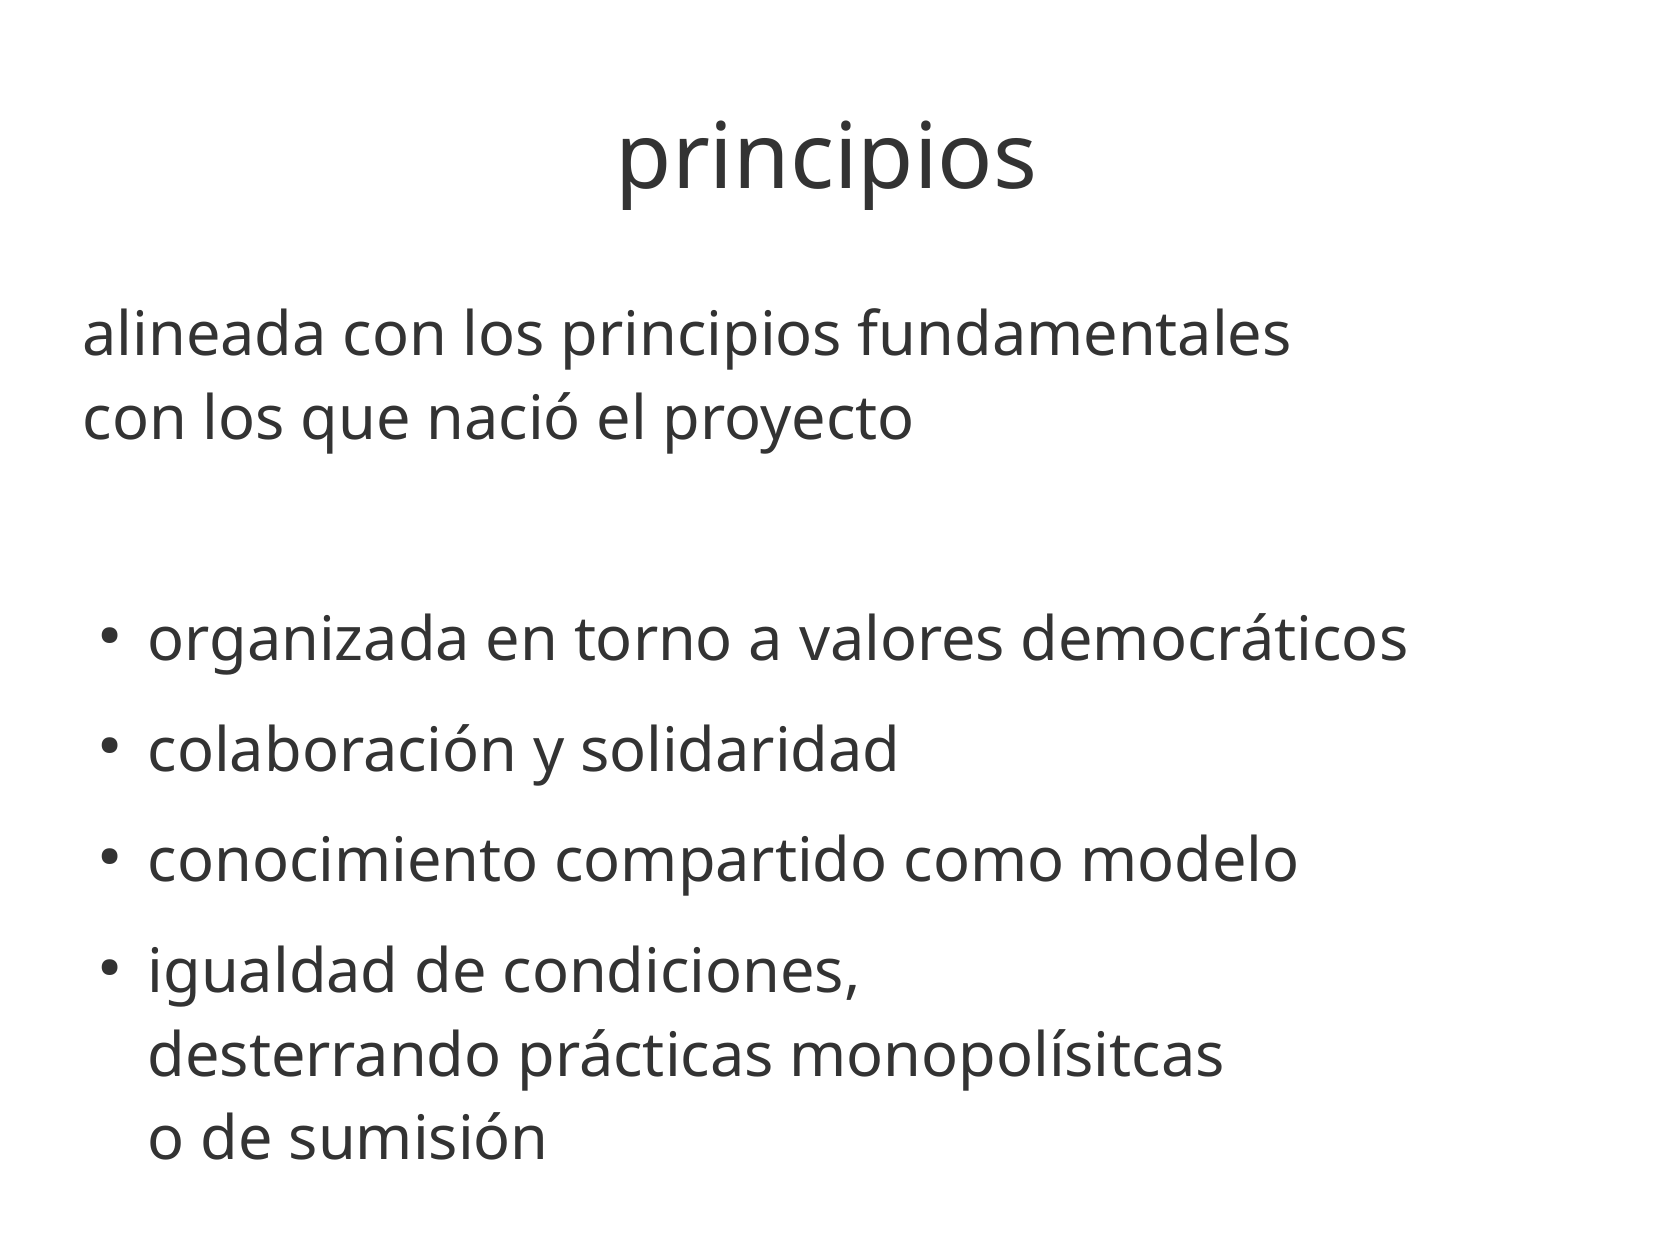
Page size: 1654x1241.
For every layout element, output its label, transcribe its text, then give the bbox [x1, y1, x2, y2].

title principios [82, 56, 1571, 250]
list alineada con los principios fundamentales con los que nació el proyecto organizada en torno a valores democráticos colaboración y solidaridad conocimiento compartido como modelo igualdad de condiciones, desterrando prácticas monopolísitcas o de sumisión [82, 290, 1571, 1182]
